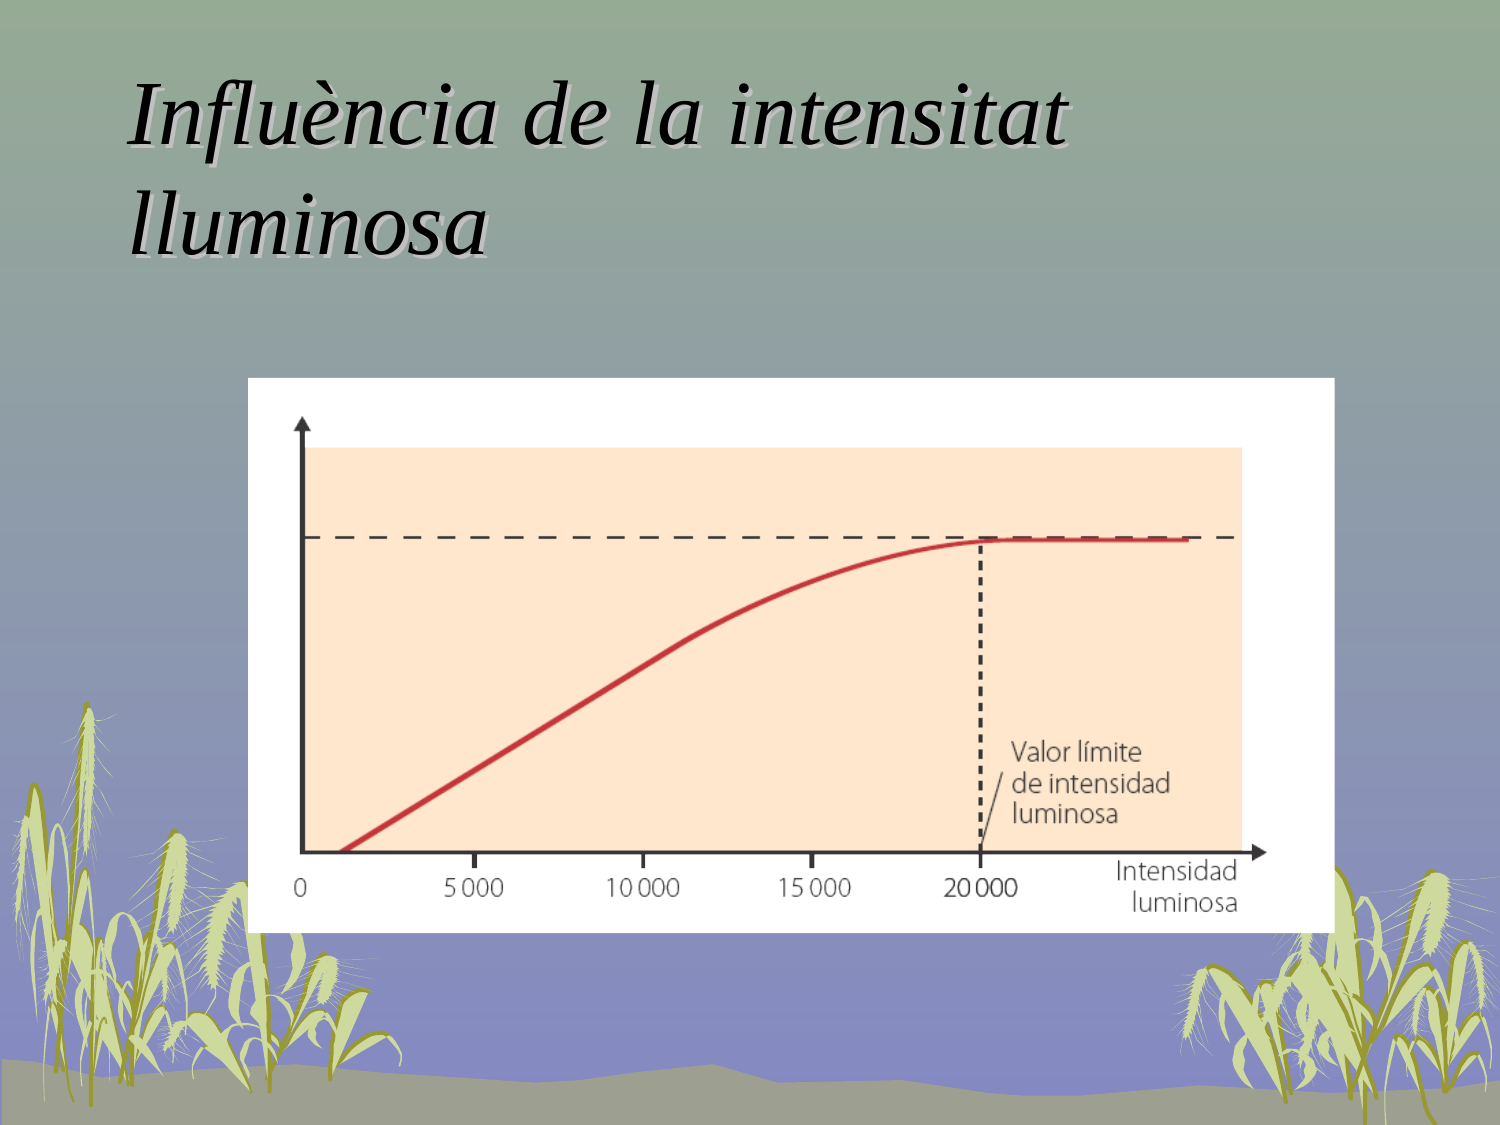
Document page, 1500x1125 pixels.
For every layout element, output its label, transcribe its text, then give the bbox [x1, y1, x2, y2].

text_box [248, 377, 1335, 934]
title Influència de la intensitat lluminosa [112, 44, 1388, 281]
picture [267, 401, 1312, 930]
